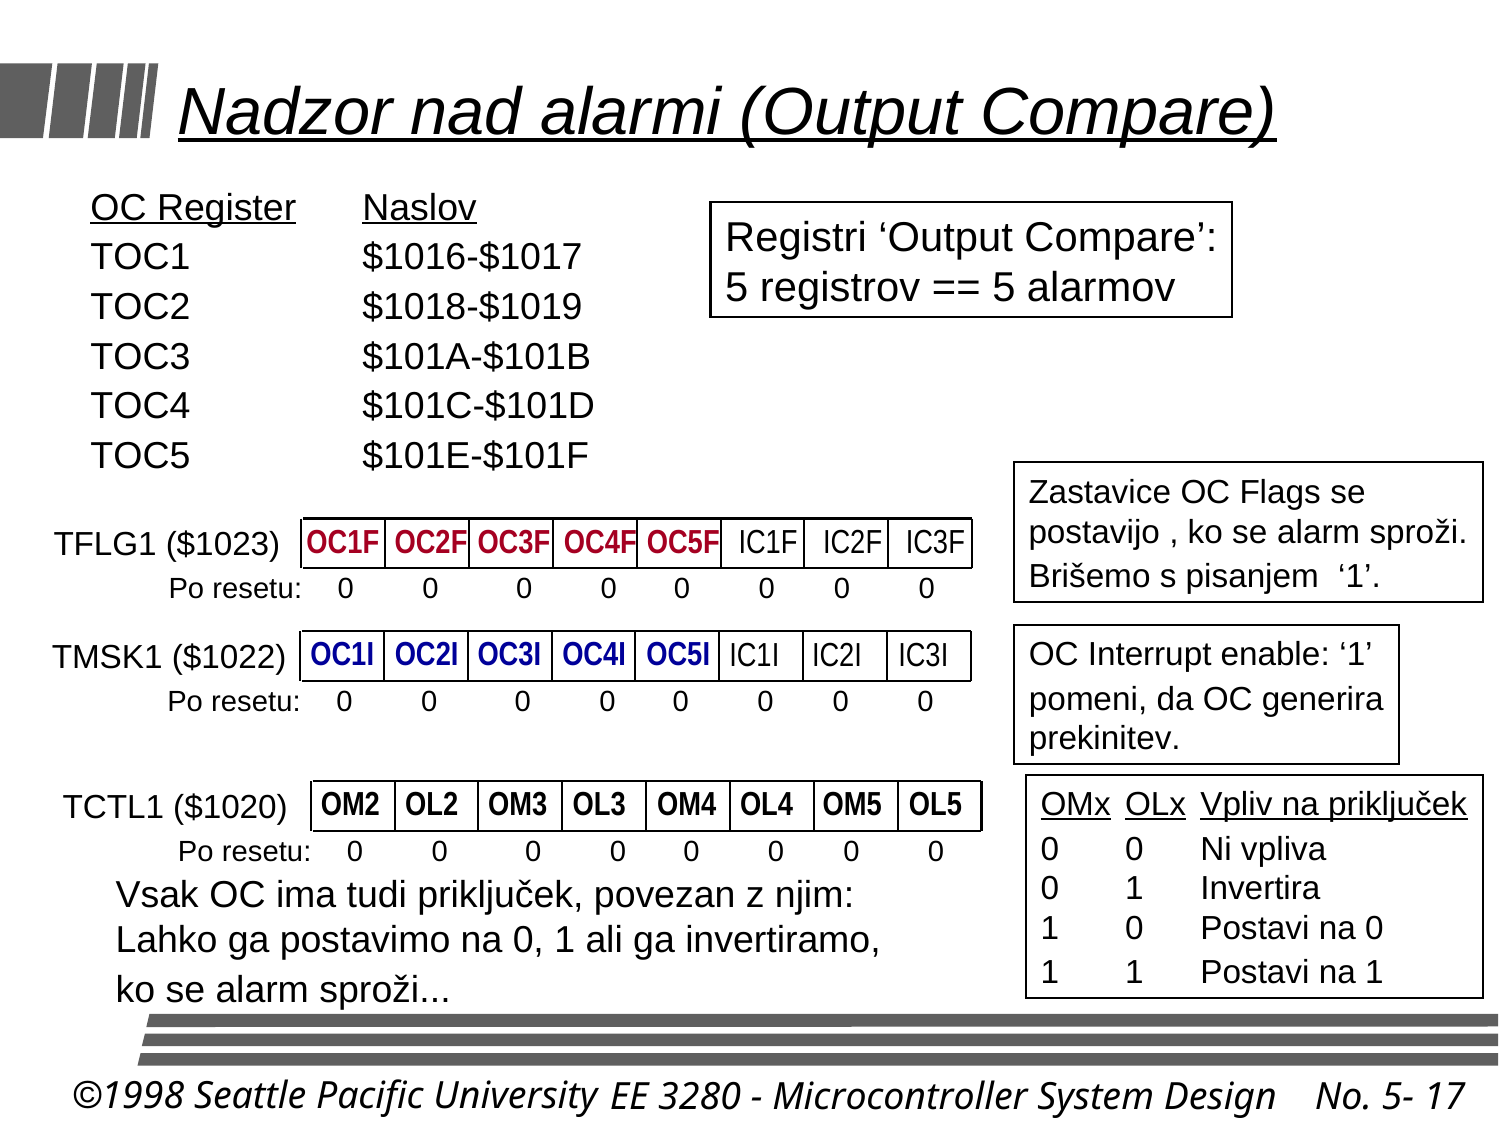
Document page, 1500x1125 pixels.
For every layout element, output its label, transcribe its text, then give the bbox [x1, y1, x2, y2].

text_box OL5 [894, 774, 978, 831]
text_box OC3I [462, 624, 547, 681]
text_box OL4 [725, 774, 807, 831]
text_box OMx OLx Vpliv na priključek 0 0 Ni vpliva 0 1 Invertira 1 0 Postavi na 0 1 1 Postavi na 1 [1025, 774, 1483, 999]
text_box OC5I [631, 624, 726, 681]
text_box Vsak OC ima tudi priključek, povezan z njim: Lahko ga postavimo na 0, 1 ali ga invertiramo, ko se alarm sproži... [100, 862, 897, 1018]
text_box Zastavice OC Flags se postavijo , ko se alarm sproži. Brišemo s pisanjem ‘1’. [1013, 462, 1483, 602]
text_box Po resetu: 0 0 0 0 0 0 0 0 [152, 674, 949, 725]
text_box OC Interrupt enable: ‘1’ pomeni, da OC generira prekinitev. [1014, 624, 1399, 765]
text_box IC3F [891, 512, 980, 569]
text_box OM3 [473, 774, 558, 831]
text_box OL3 [558, 774, 641, 831]
text_box OC3F [462, 512, 549, 568]
text_box OM2 [306, 774, 390, 831]
text_box OC2F [379, 512, 462, 568]
text_box IC2F [808, 512, 891, 569]
text_box Registri ‘Output Compare’: 5 registrov == 5 alarmov [710, 201, 1233, 318]
text_box OL2 [390, 774, 473, 831]
text_box OC2I [379, 624, 462, 681]
text_box IC1I [714, 625, 795, 681]
text_box Po resetu: 0 0 0 0 0 0 0 0 [153, 568, 950, 613]
text_box TFLG1 ($1023) [38, 514, 296, 570]
text_box Po resetu: 0 0 0 0 0 0 0 0 [163, 824, 960, 875]
text_box OC4F [549, 512, 632, 568]
text_box IC2I [797, 625, 878, 681]
text_box TMSK1 ($1022) [37, 627, 295, 683]
title Nadzor nad alarmi (Output Compare) [162, 60, 1498, 156]
text_box OM5 [807, 774, 894, 831]
text_box TCTL1 ($1020) [47, 777, 303, 833]
text_box OC1F [291, 512, 379, 568]
text_box IC1F [723, 512, 808, 569]
text_box OC4I [547, 624, 631, 681]
text_box OC1I [295, 624, 379, 681]
text_box OM4 [642, 774, 725, 831]
text_box OC5F [632, 512, 723, 568]
text_box OC Register Naslov TOC1 $1016-$1017 TOC2 $1018-$1019 TOC3 $101A-$101B TOC4 $101C-$101D TOC5 $101E-$101F [75, 174, 610, 484]
text_box IC3I [883, 625, 964, 681]
